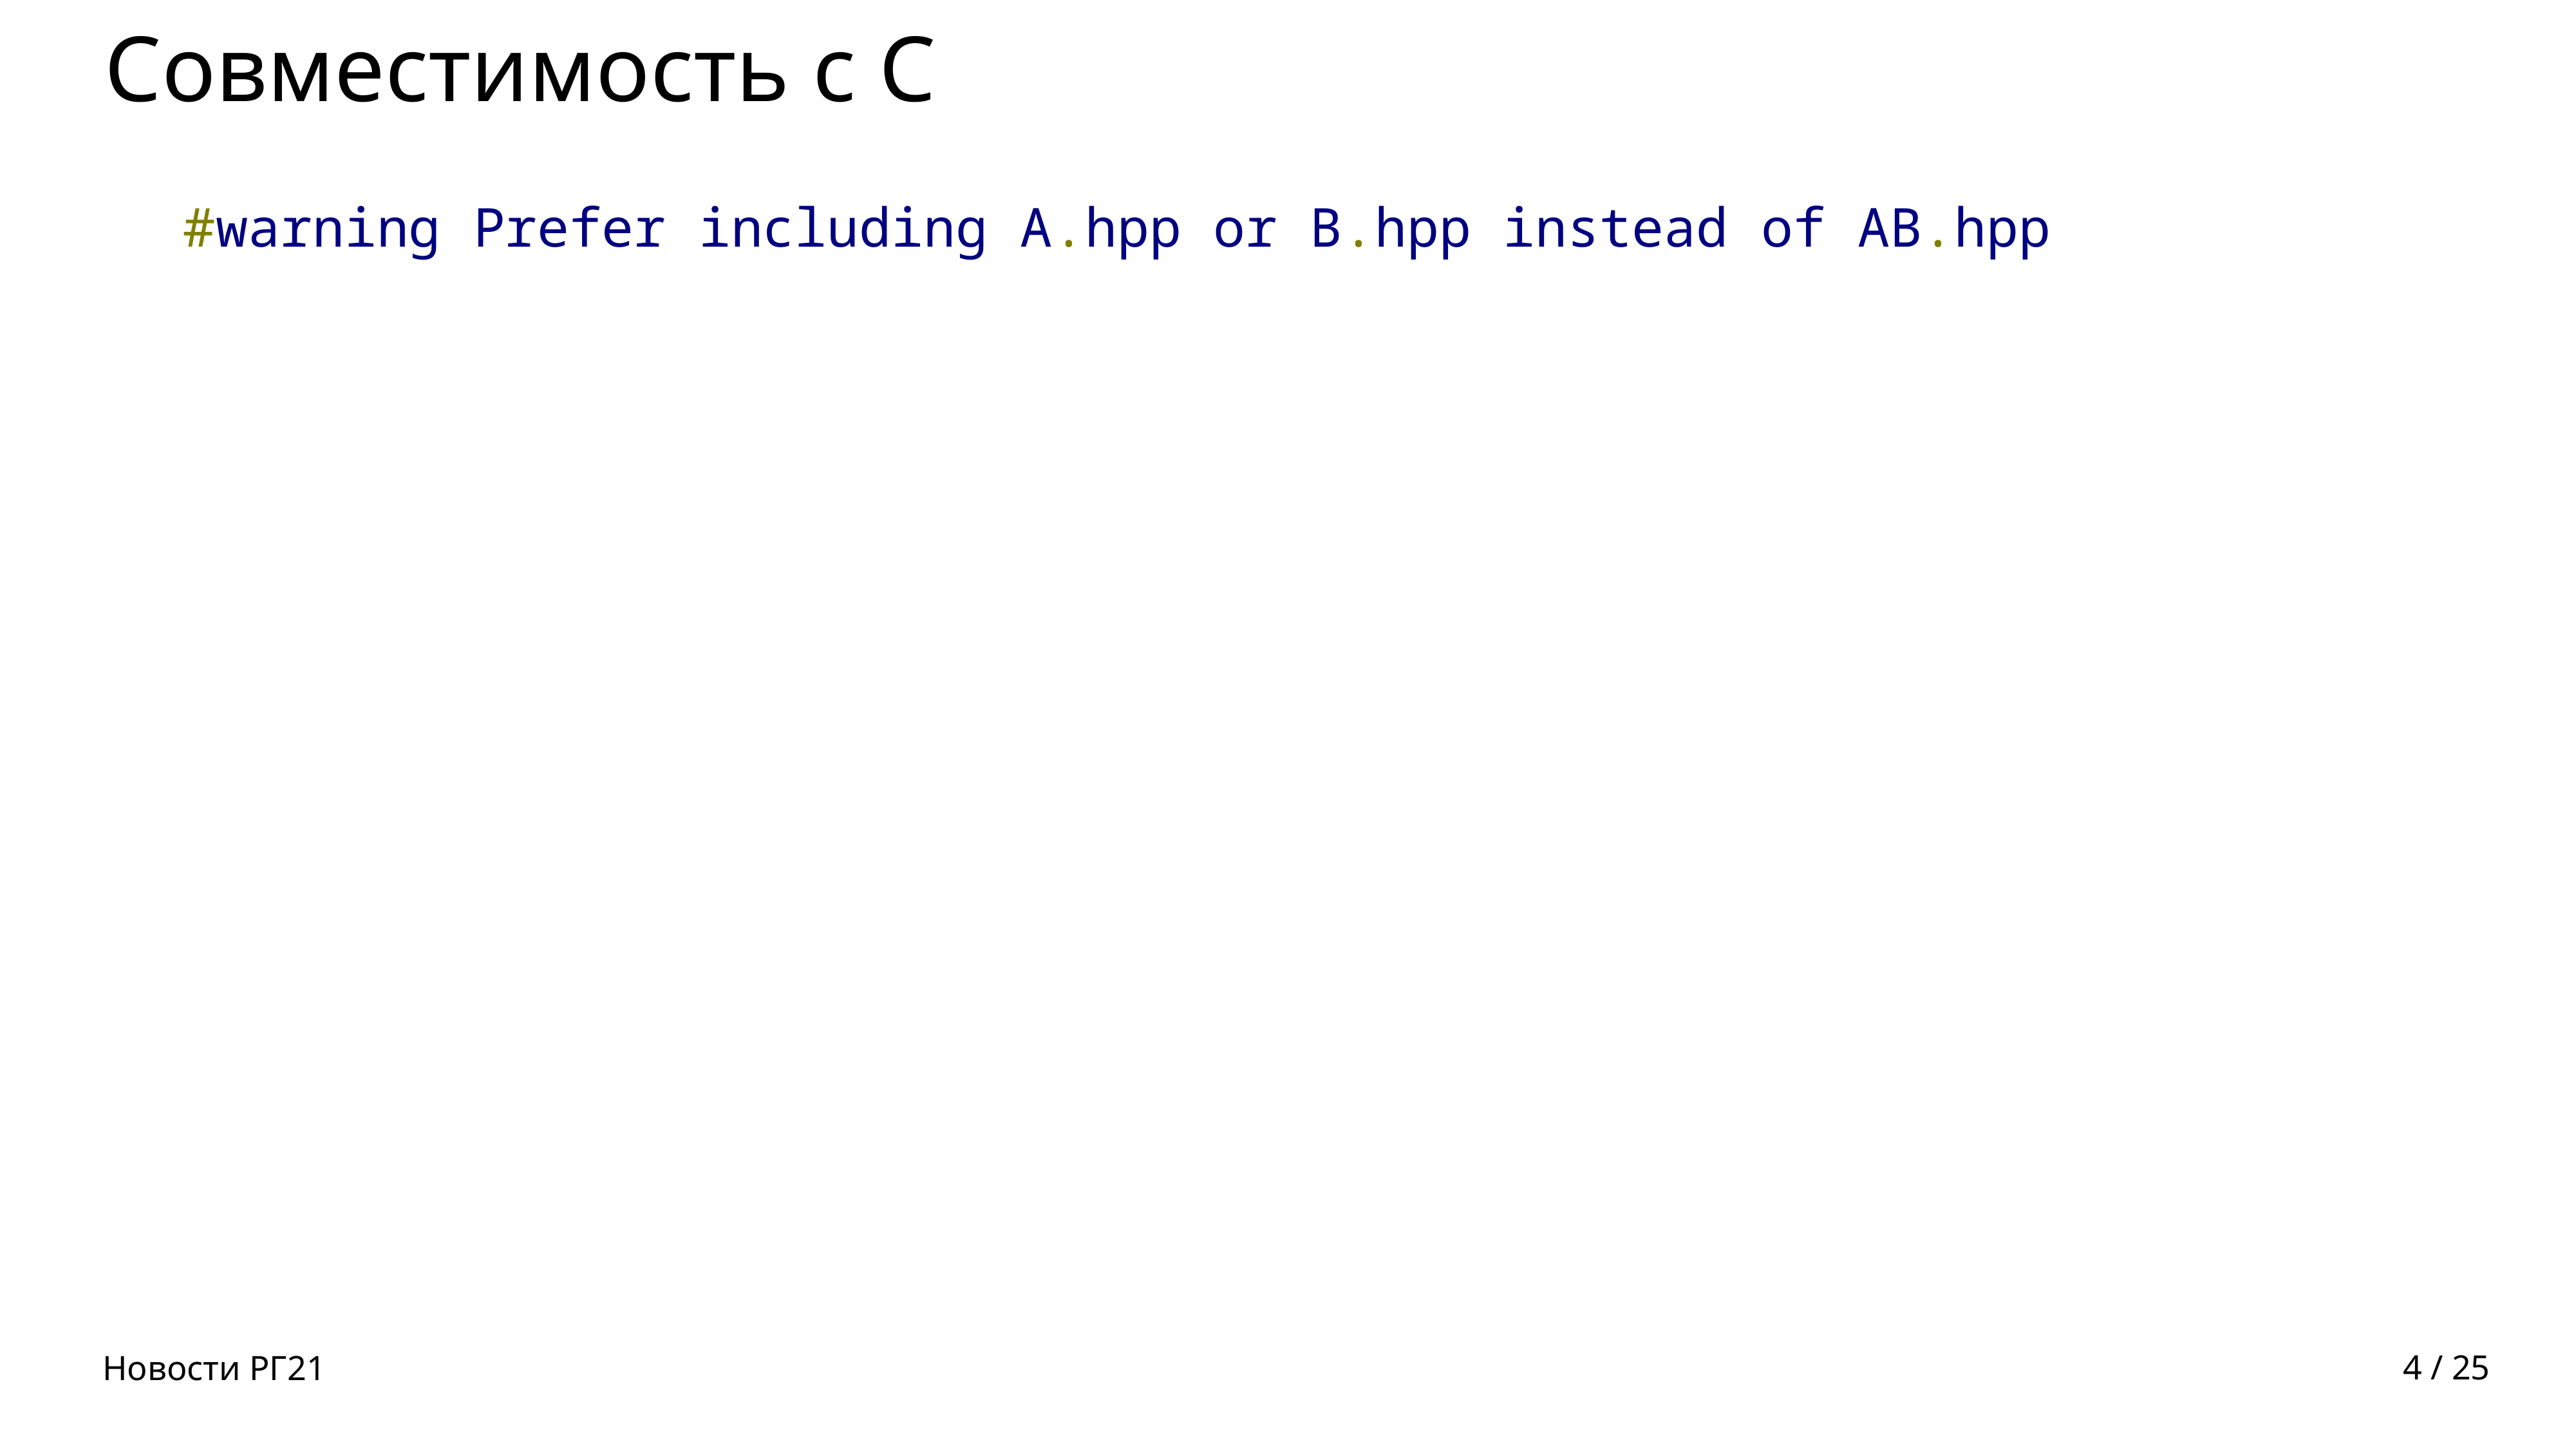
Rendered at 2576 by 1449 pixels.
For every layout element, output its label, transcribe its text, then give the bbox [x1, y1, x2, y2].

list <number> / 25 [1403, 1338, 2500, 1393]
list Новости РГ21 [93, 1338, 1190, 1393]
text_box #warning Prefer including A.hpp or B.hpp instead of AB.hpp [174, 188, 2410, 1259]
title Совместимость с C [95, 19, 2576, 155]
